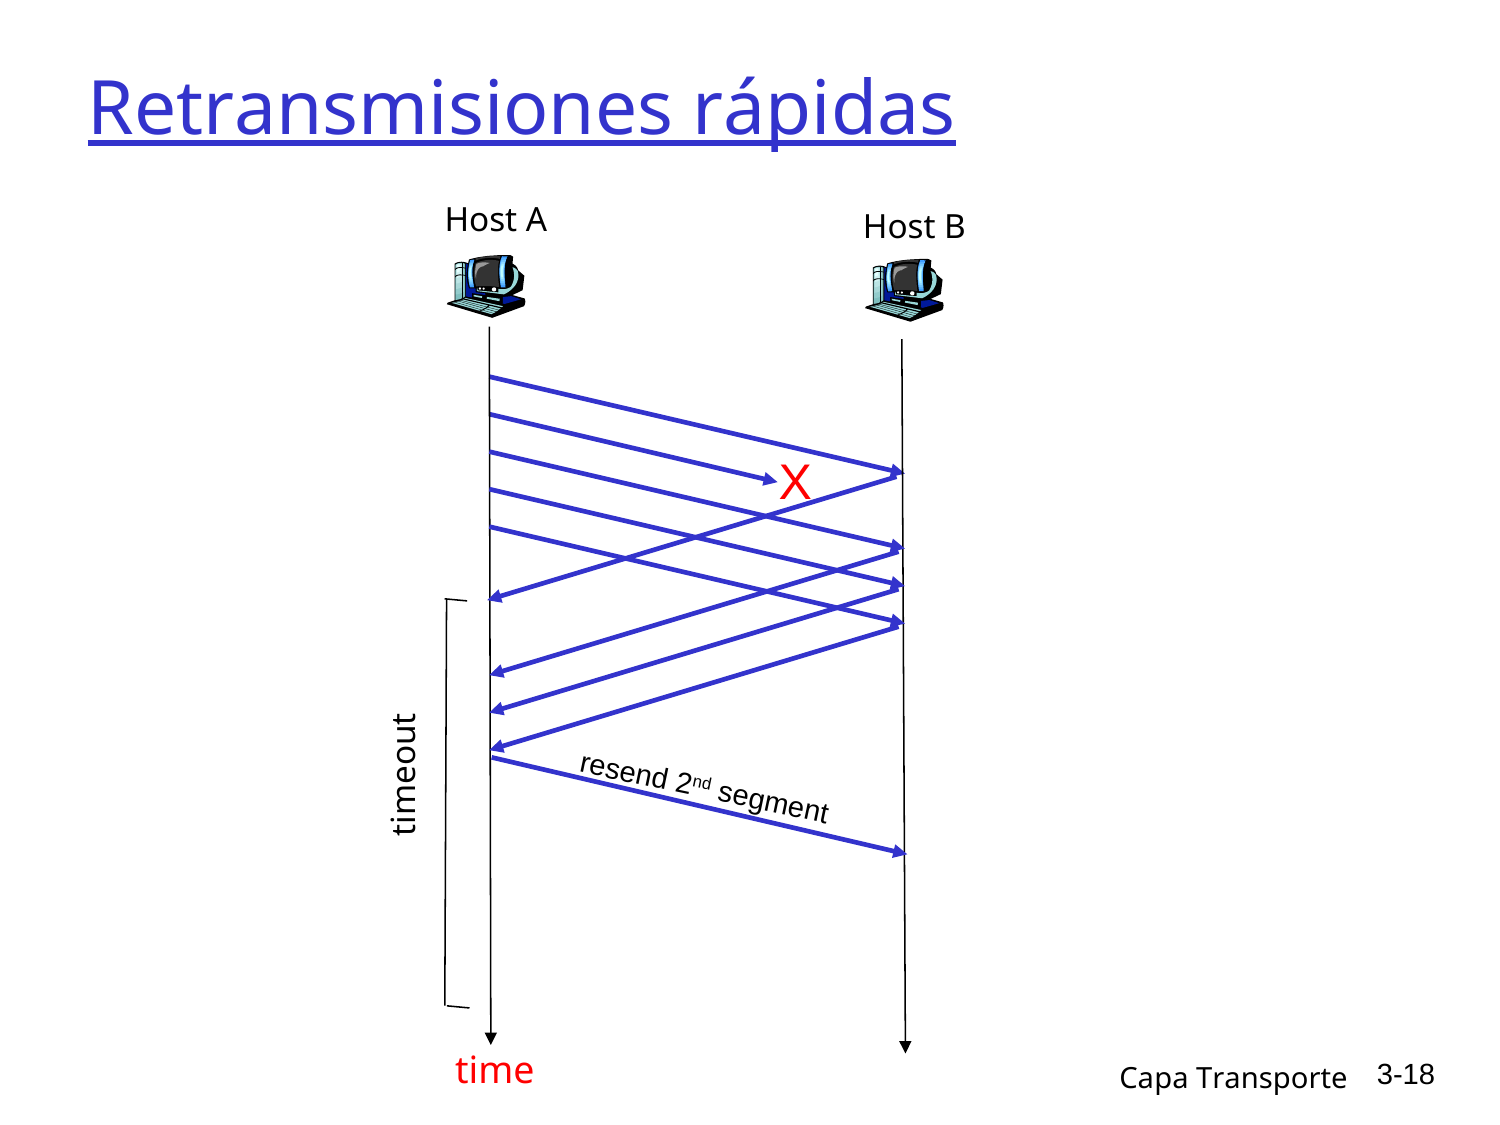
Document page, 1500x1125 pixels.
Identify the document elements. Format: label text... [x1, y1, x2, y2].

text_box time [440, 1038, 550, 1100]
text_box timeout [374, 698, 430, 851]
picture [446, 254, 527, 318]
text_box Host B [848, 197, 981, 253]
text_box X [763, 441, 811, 517]
title Retransmisiones rápidas [87, 23, 1426, 188]
picture [865, 258, 945, 322]
text_box resend 2nd segment [561, 732, 898, 851]
text_box Host A [429, 190, 563, 247]
